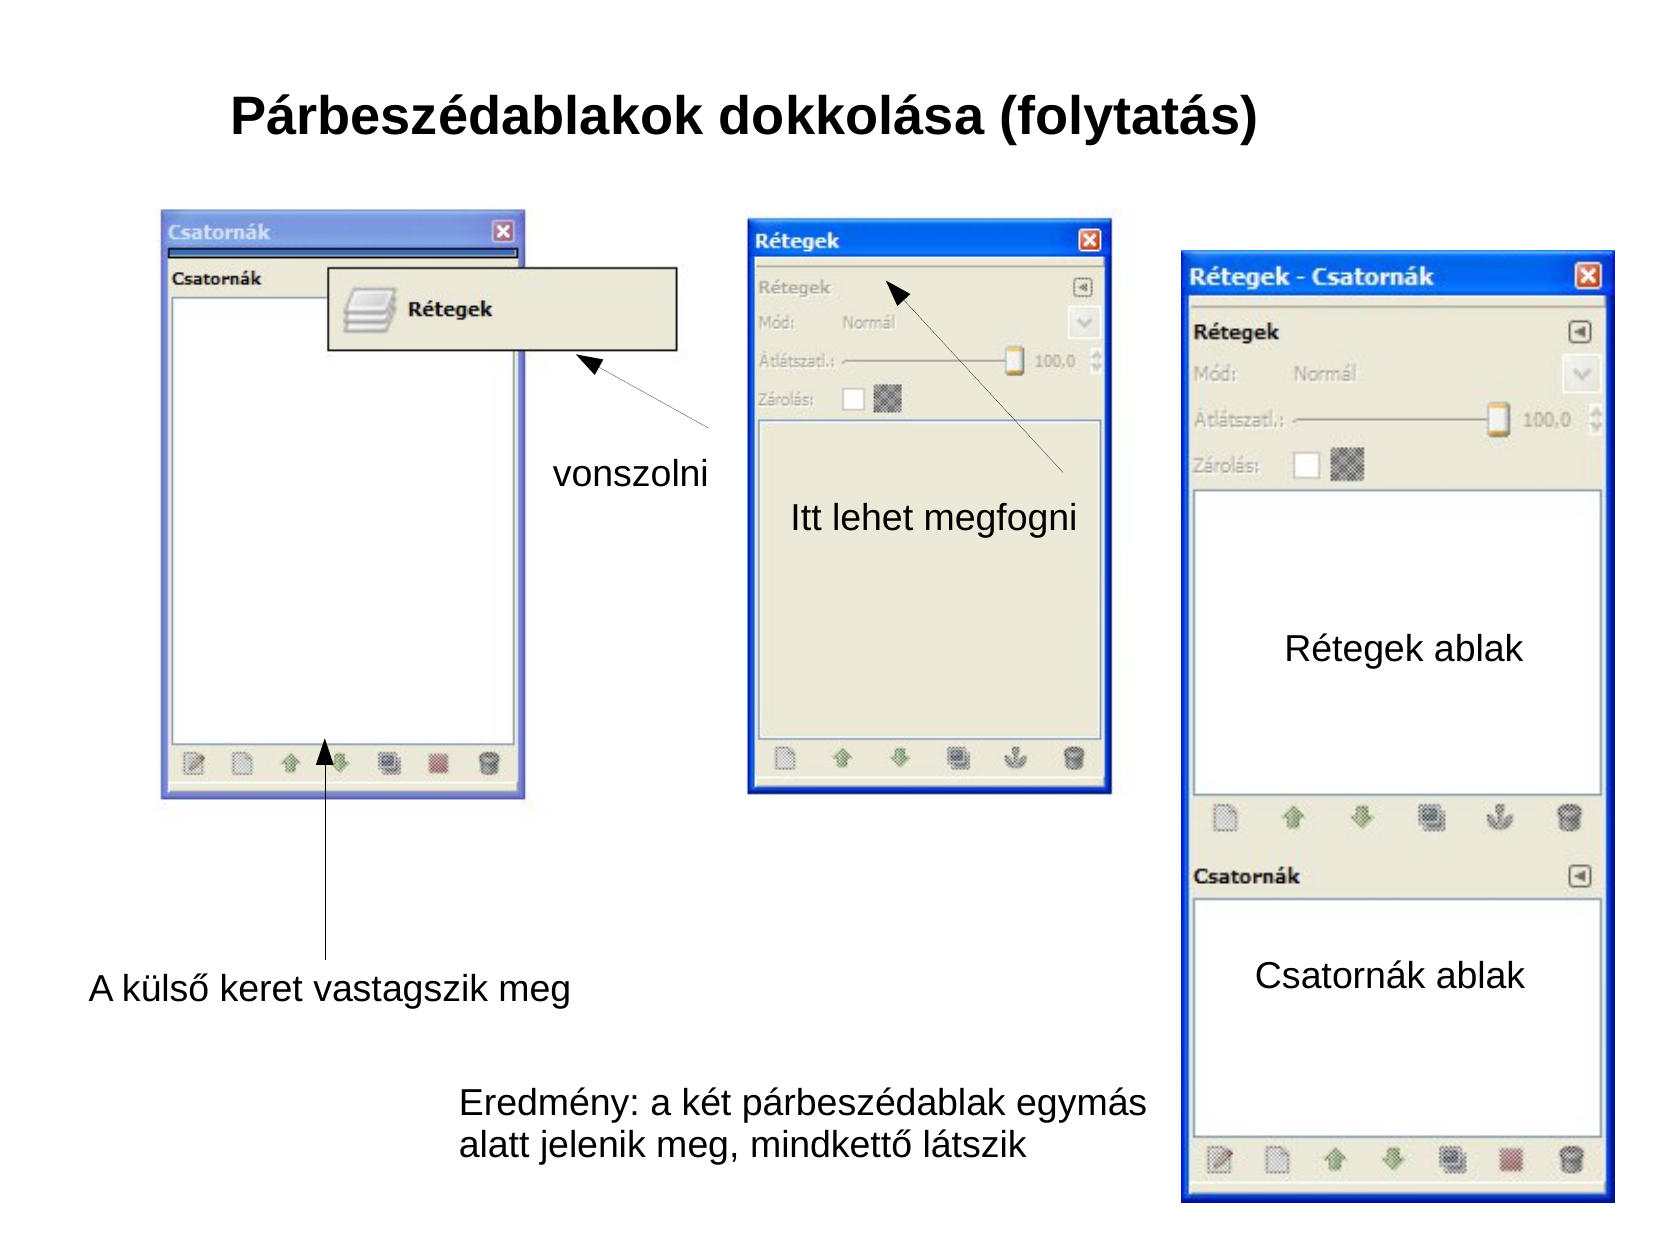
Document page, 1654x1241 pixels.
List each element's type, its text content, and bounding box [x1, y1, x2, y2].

text_box Eredmény: a két párbeszédablak egymás alatt jelenik meg, mindkettő látszik [444, 1074, 1162, 1174]
text_box A külső keret vastagszik meg [73, 959, 587, 1017]
text_box Csatornák ablak [1240, 947, 1541, 1004]
text_box Itt lehet megfogni [775, 489, 1093, 547]
picture [44, 152, 1615, 1204]
text_box Párbeszédablakok dokkolása (folytatás) [215, 78, 1275, 155]
text_box Rétegek ablak [1269, 620, 1539, 677]
text_box vonszolni [538, 445, 724, 502]
